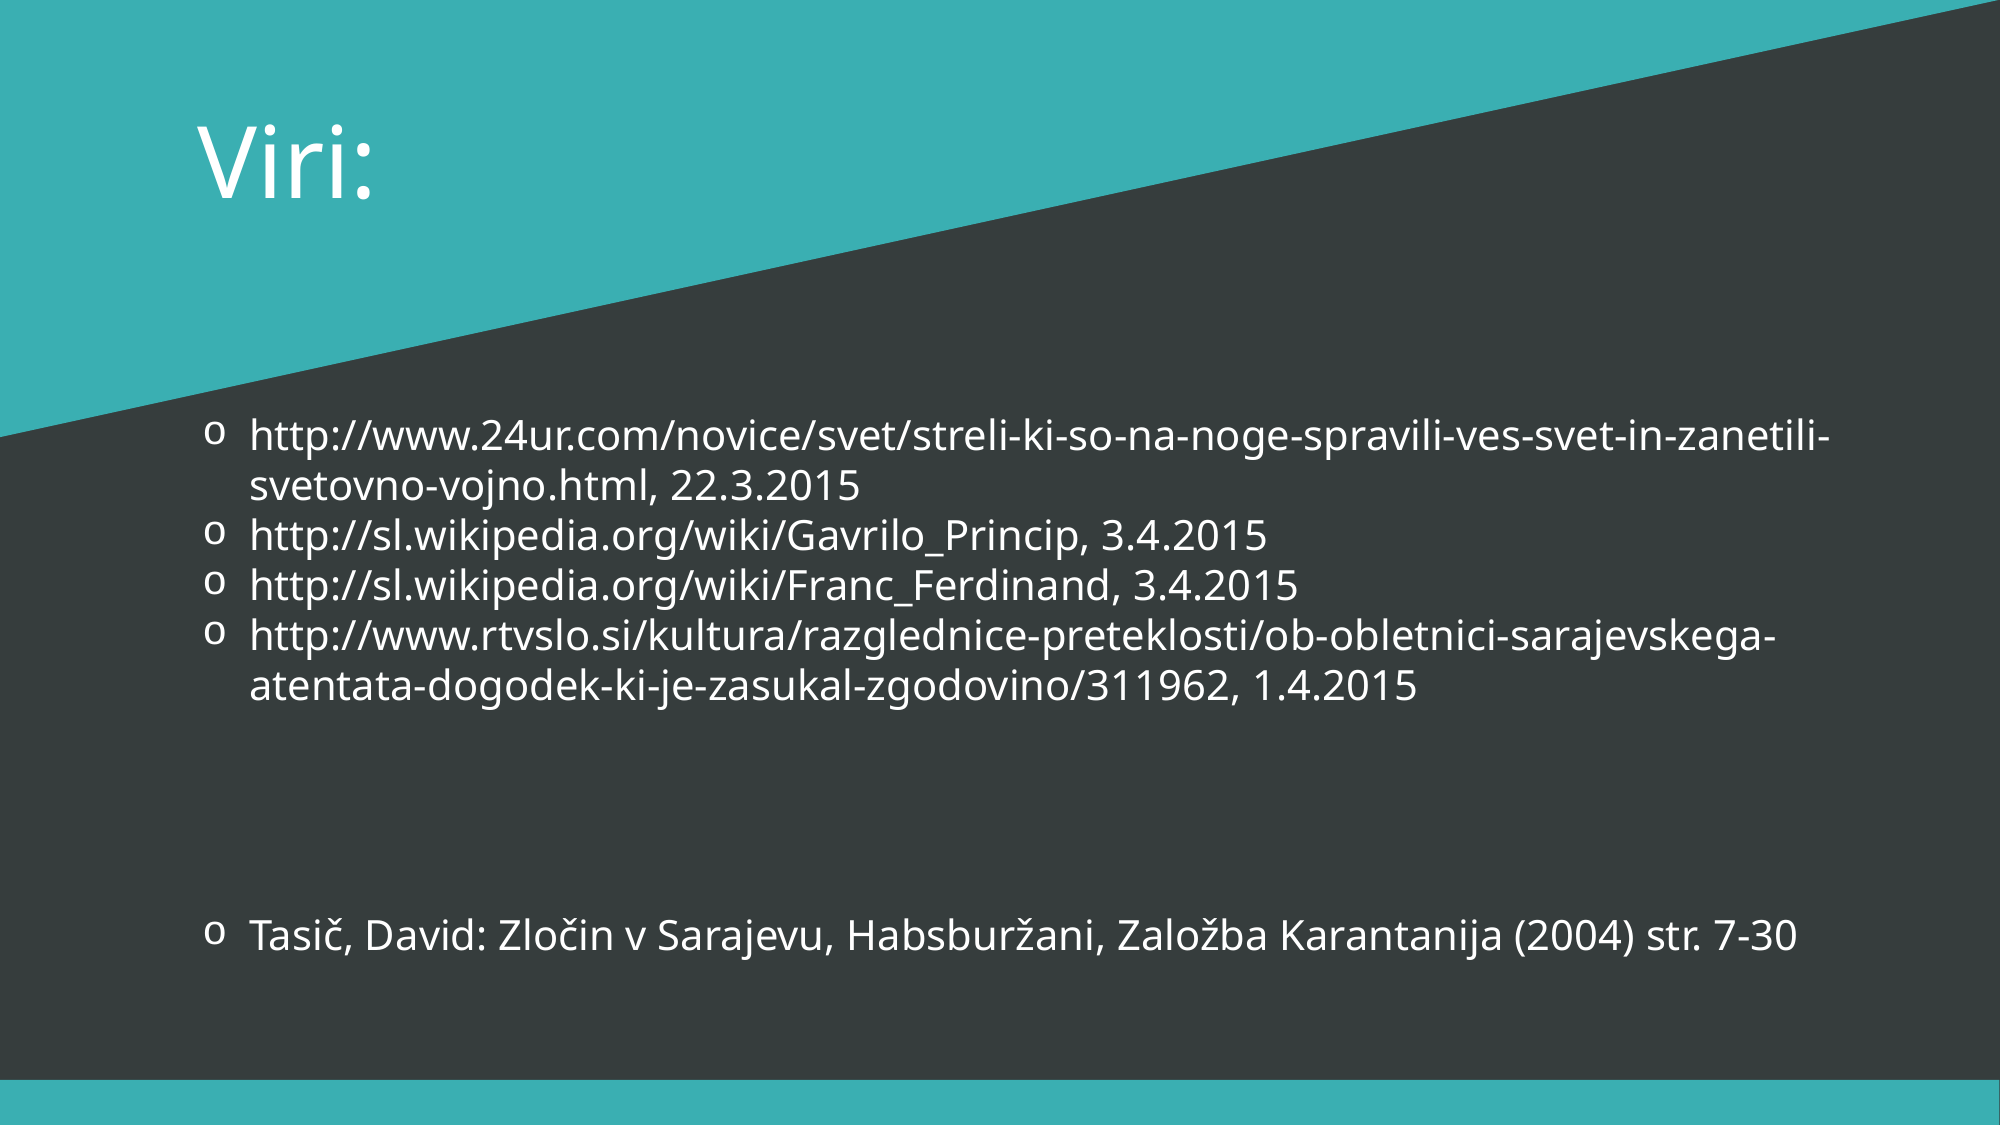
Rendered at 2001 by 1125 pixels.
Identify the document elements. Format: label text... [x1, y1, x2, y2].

text_box [0, 0, 1999, 438]
text_box http://www.24ur.com/novice/svet/streli-ki-so-na-noge-spravili-ves-svet-in-zanetili-svetovno-vojno.html, 22.3.2015 http://sl.wikipedia.org/wiki/Gavrilo_Princip, 3.4.2015 http://sl.wikipedia.org/wiki/Franc_Ferdinand, 3.4.2015 http://www.rtvslo.si/kultura/razglednice-preteklosti/ob-obletnici-sarajevskega-atentata-dogodek-ki-je-zasukal-zgodovino/311962, 1.4.2015 Tasič, David: Zločin v Sarajevu, Habsburžani, Založba Karantanija (2004) str. 7-30 [187, 401, 1950, 967]
text_box Viri: [182, 91, 393, 226]
